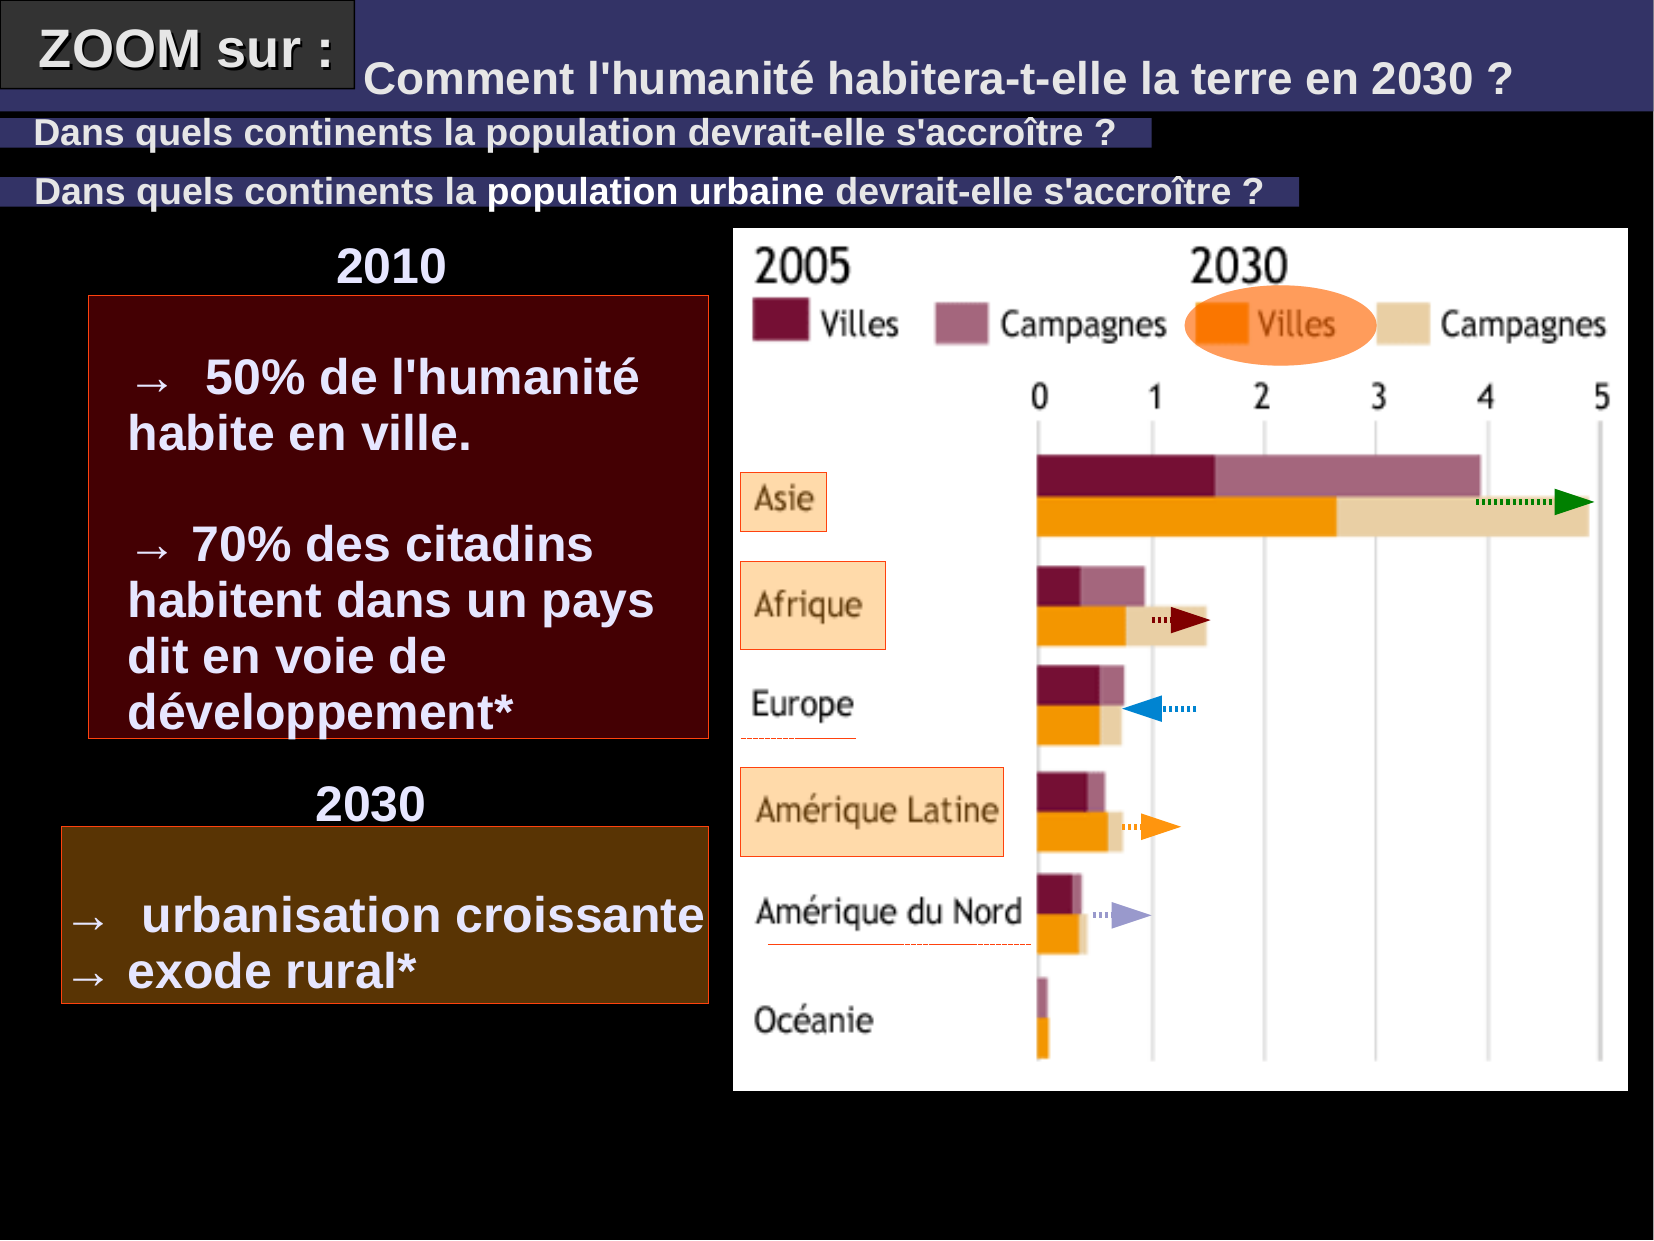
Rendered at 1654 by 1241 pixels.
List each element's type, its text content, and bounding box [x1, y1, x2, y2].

text_box [740, 472, 827, 532]
text_box [1184, 285, 1377, 366]
text_box Dans quels continents la population urbaine devrait-elle s'accroître ? [0, 177, 1300, 207]
text_box 2030 → urbanisation croissante → exode rural* [61, 826, 709, 1004]
picture [733, 228, 1628, 1092]
text_box ZOOM sur : [0, 0, 355, 89]
text_box Dans quels continents la population devrait-elle s'accroître ? [0, 118, 1152, 148]
text_box [740, 561, 886, 650]
text_box 2010 → 50% de l'humanité habite en ville. → 70% des citadins habitent dans un pays dit en voie de développement* [88, 295, 709, 739]
text_box Comment l'humanité habitera-t-elle la terre en 2030 ? [0, 0, 1654, 112]
text_box [740, 767, 1004, 857]
